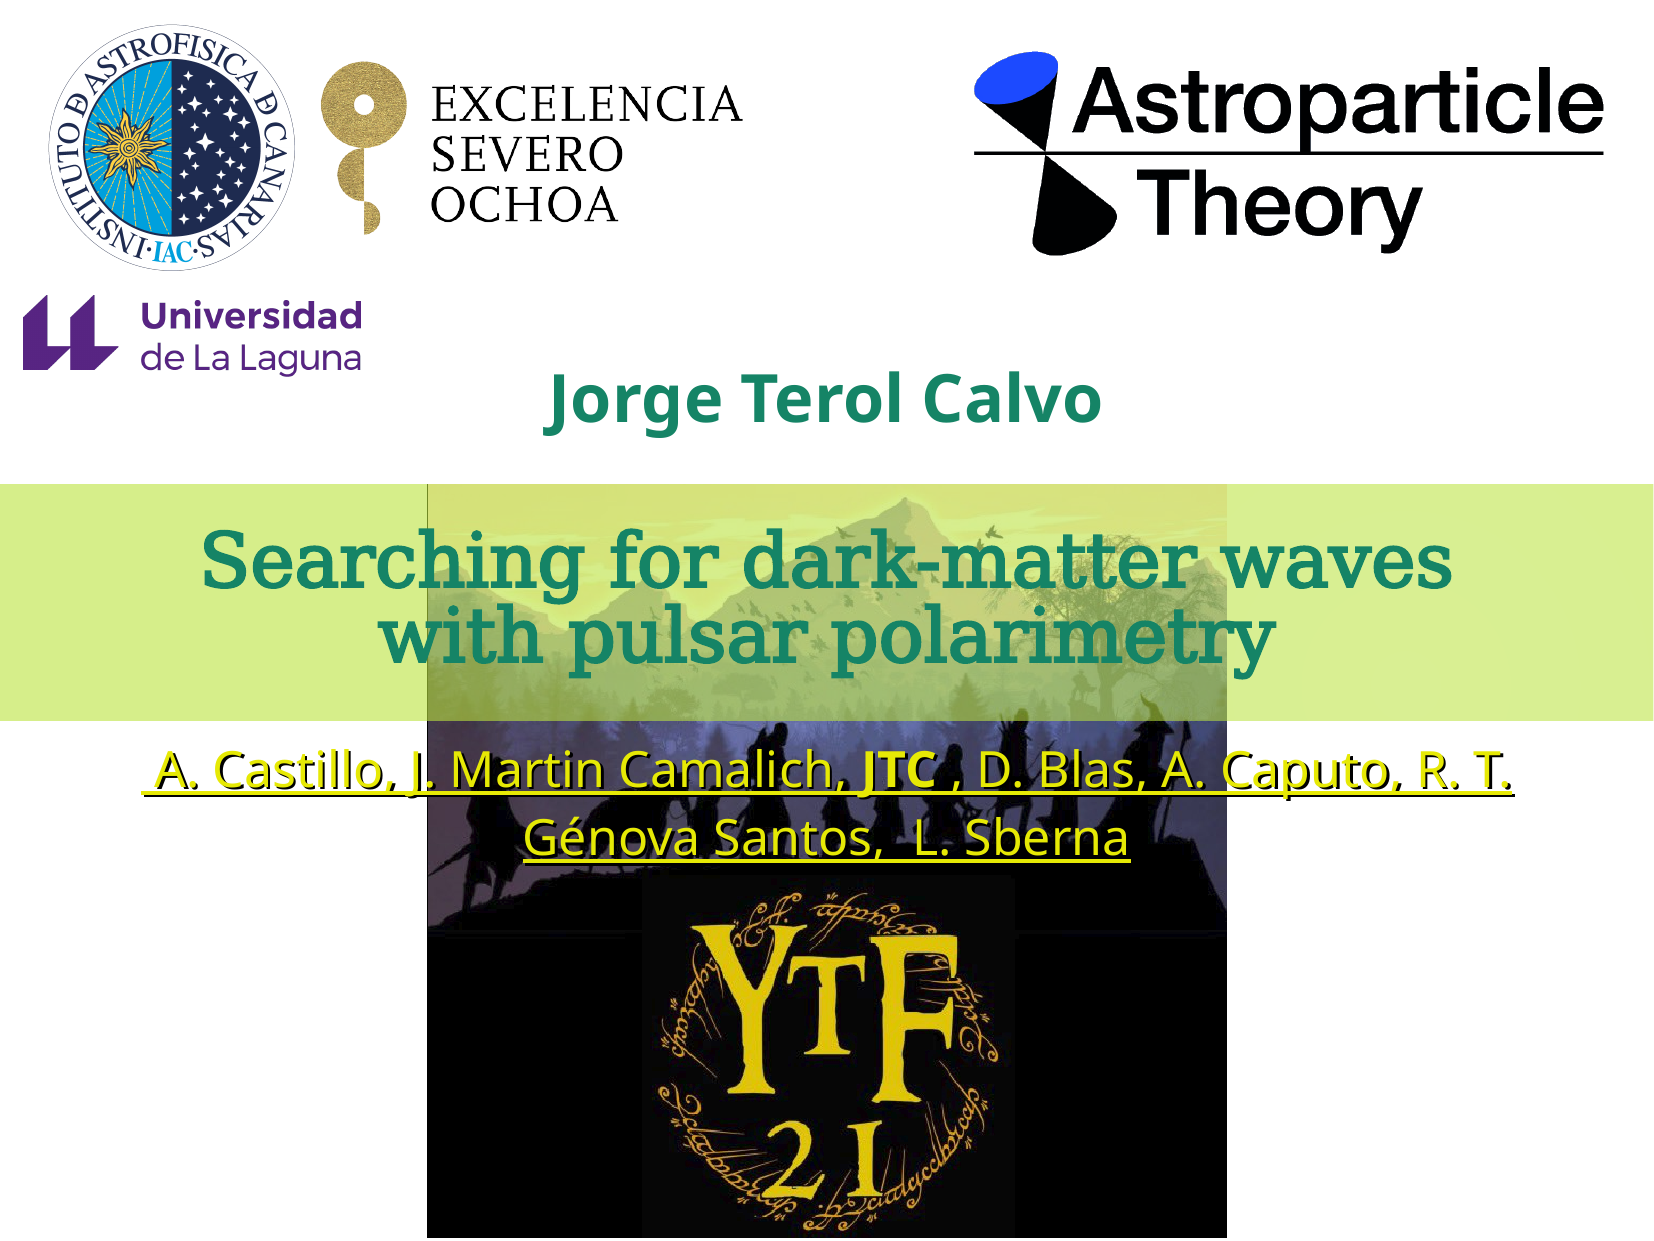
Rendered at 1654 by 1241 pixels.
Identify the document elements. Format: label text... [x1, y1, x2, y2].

text_box Jorge Terol Calvo [507, 343, 1146, 484]
picture [318, 58, 745, 237]
picture [909, 0, 1654, 308]
picture [427, 721, 1227, 726]
text_box Searching for dark-matter waves with pulsar polarimetry [135, 519, 1518, 685]
picture [47, 23, 296, 272]
picture [23, 295, 361, 377]
text_box [0, 484, 1654, 721]
text_box A. Castillo, J. Martin Camalich, JTC , D. Blas, A. Caputo, R. T. Génova Santos, L. Sberna [53, 726, 1601, 934]
picture [427, 934, 1227, 1238]
